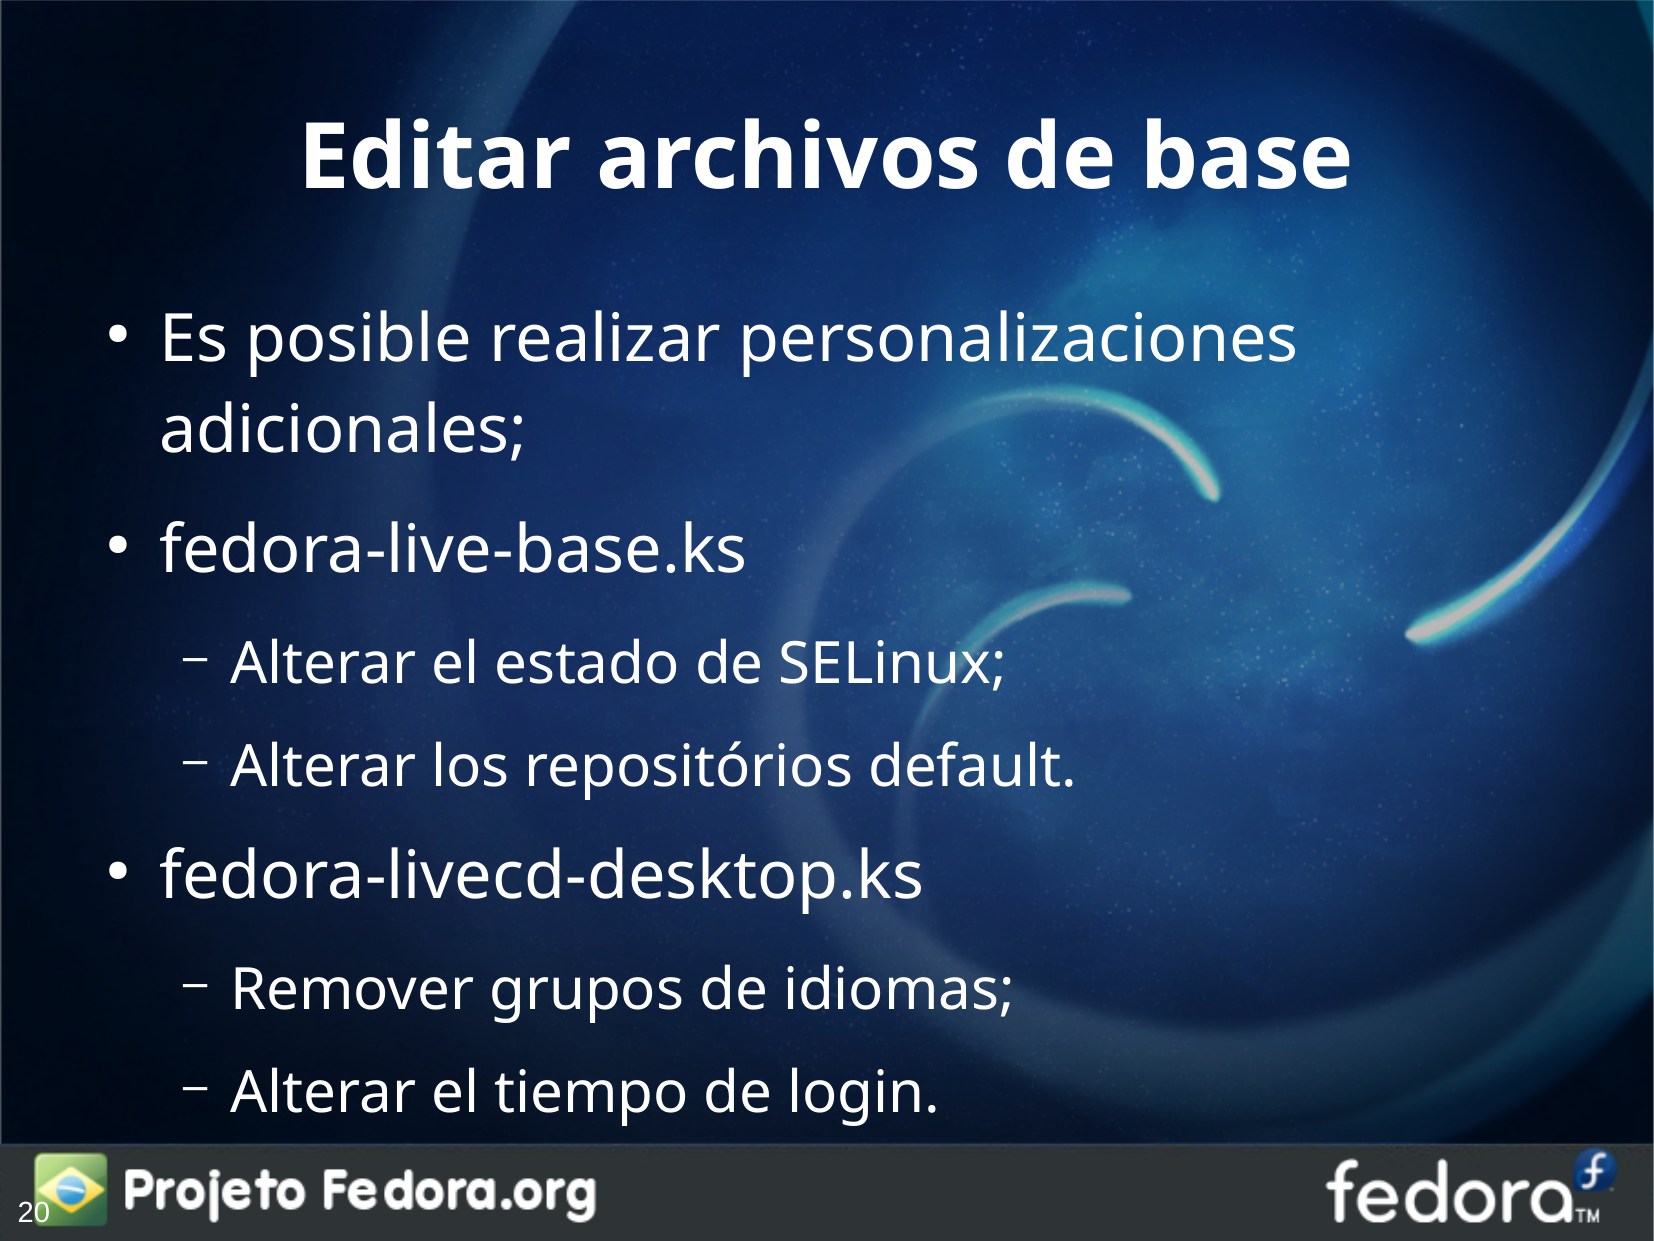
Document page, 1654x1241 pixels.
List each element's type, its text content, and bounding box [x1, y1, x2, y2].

title Editar archivos de base [82, 56, 1571, 250]
picture [0, 0, 1654, 1241]
list Es posible realizar personalizaciones adicionales; fedora-live-base.ks Alterar el estado de SELinux; Alterar los repositórios default. fedora-livecd-desktop.ks Remover grupos de idiomas; Alterar el tiempo de login. [88, 290, 1577, 1123]
